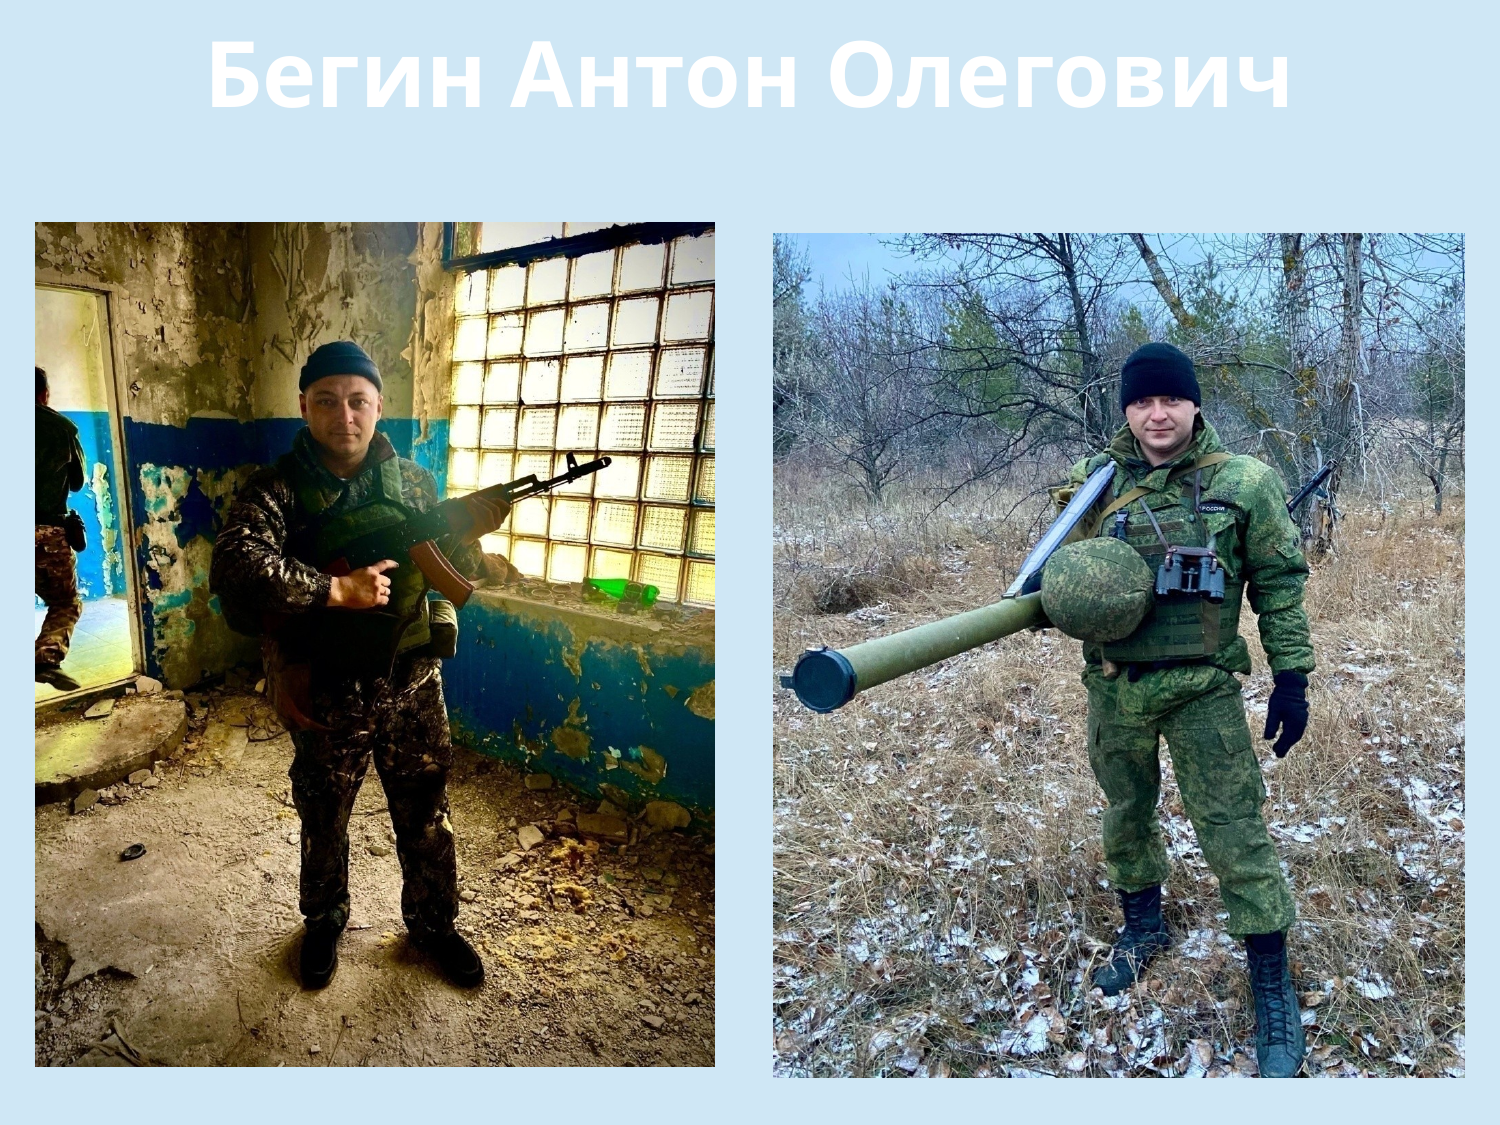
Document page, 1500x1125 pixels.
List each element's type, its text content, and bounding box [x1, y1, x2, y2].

title Бегин Антон Олегович [29, 8, 1471, 197]
picture [686, 724, 695, 729]
picture [773, 233, 1465, 1079]
picture [35, 222, 715, 1067]
